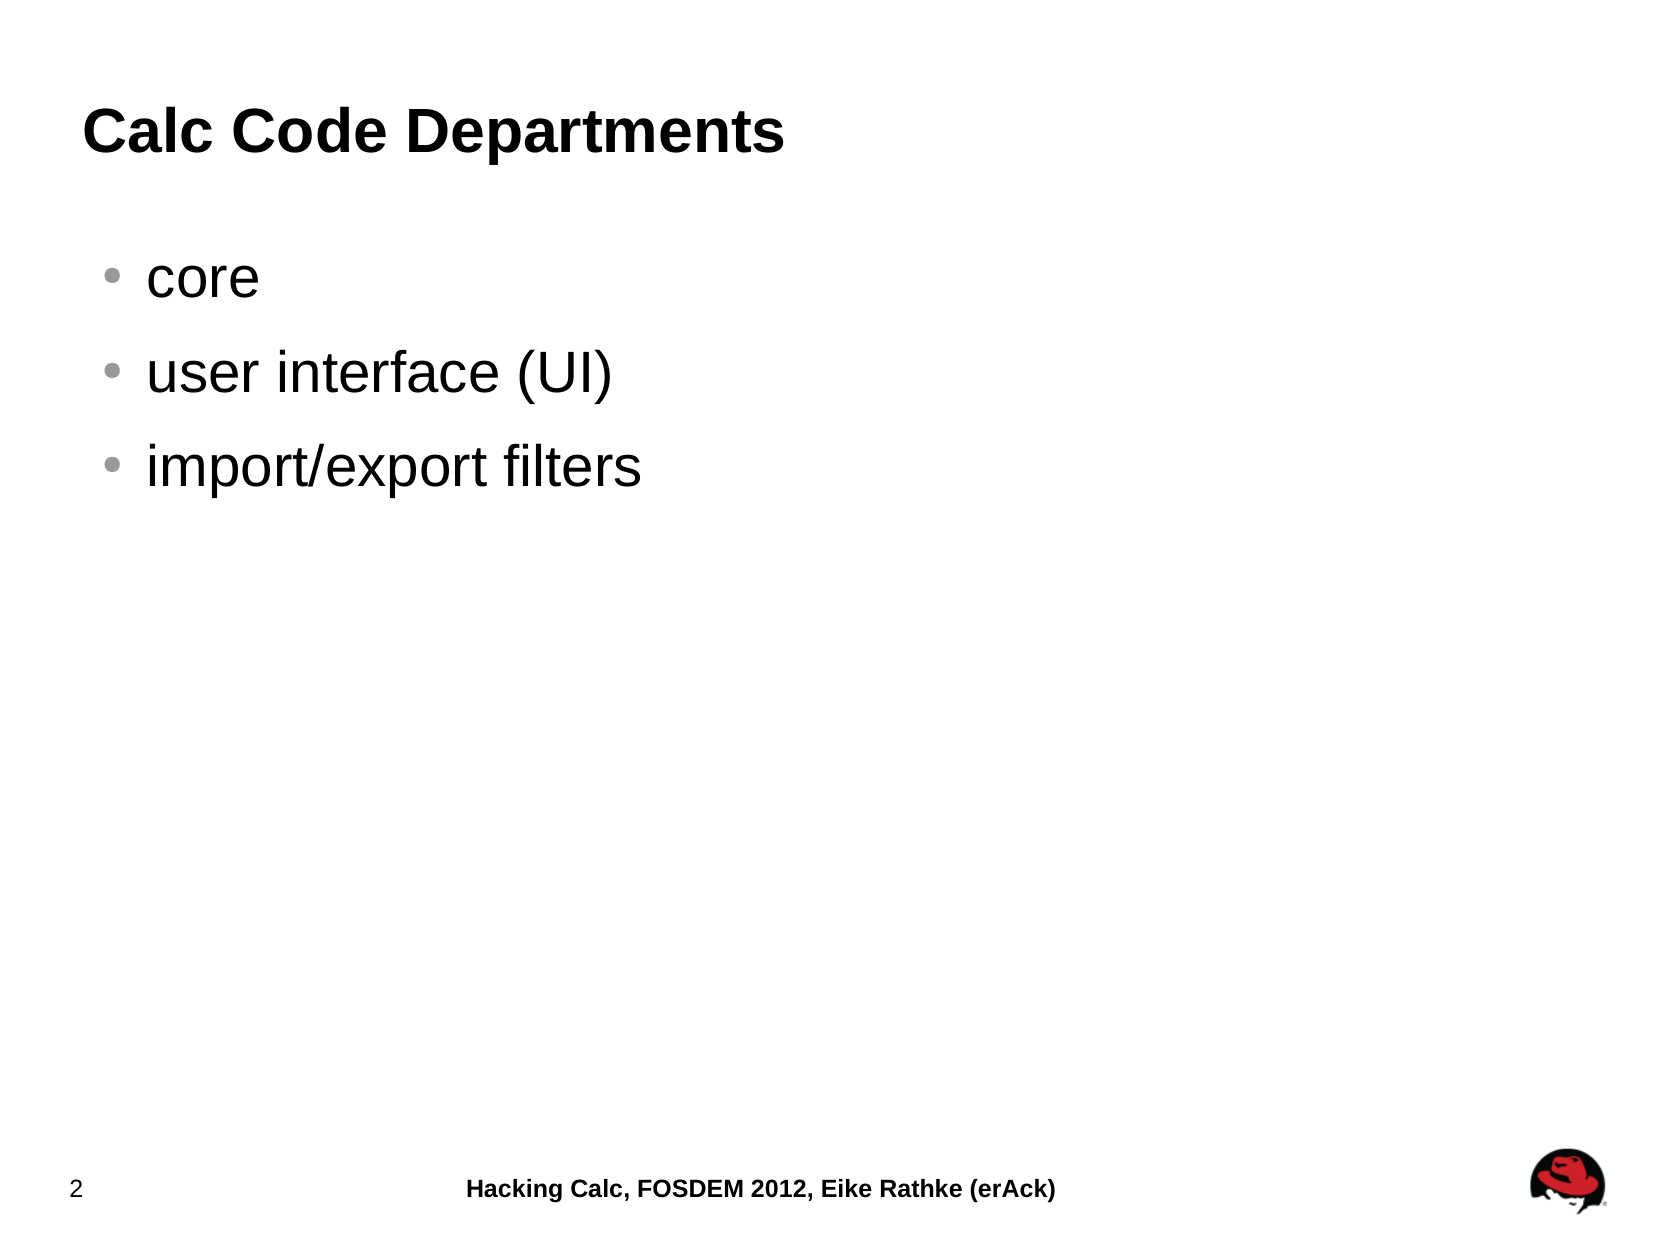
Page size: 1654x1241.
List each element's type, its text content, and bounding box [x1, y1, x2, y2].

list core user interface (UI) import/export filters [86, 244, 1576, 1039]
title Calc Code Departments [82, 37, 1571, 226]
picture [1529, 1146, 1613, 1224]
